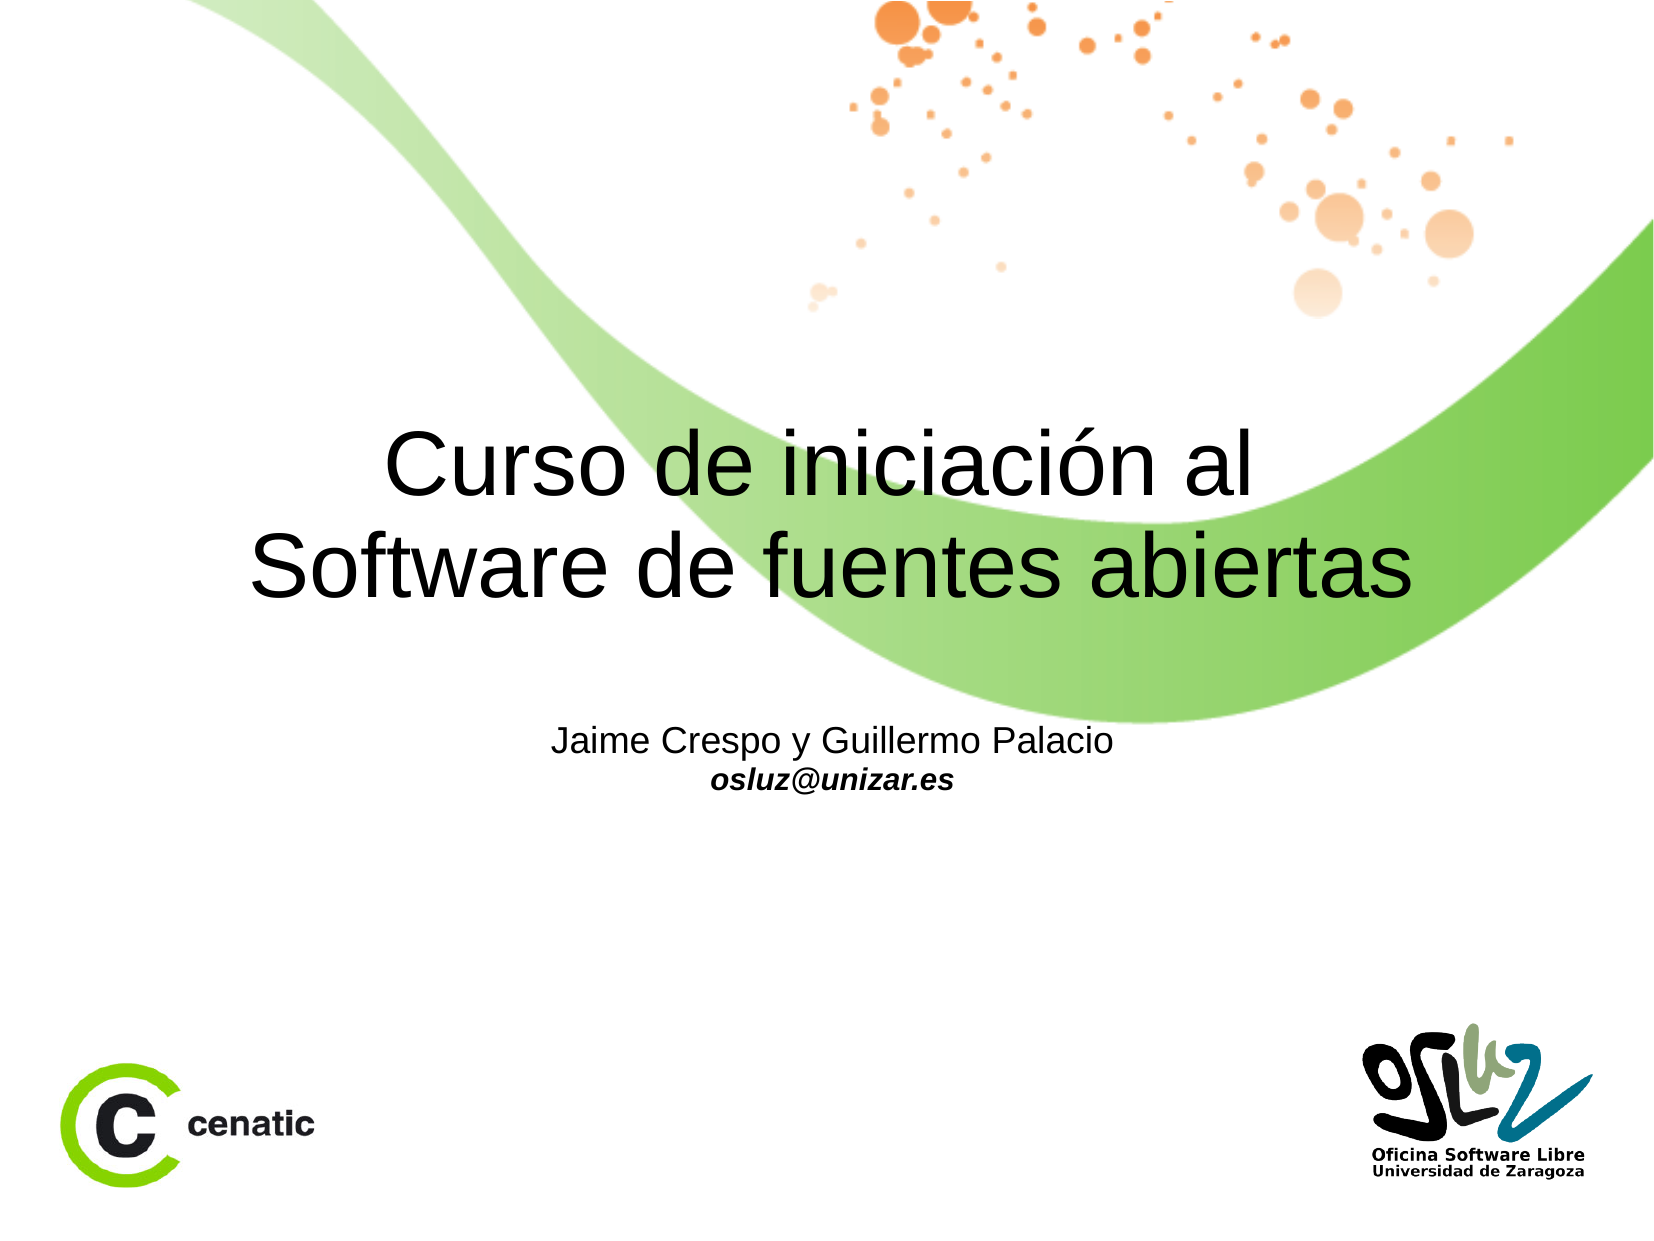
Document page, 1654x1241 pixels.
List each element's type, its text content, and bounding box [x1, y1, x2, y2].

title Curso de iniciación al Software de fuentes abiertas Jaime Crespo y Guillermo Palacio osluz@unizar.es [88, 412, 1577, 797]
picture [59, 1062, 315, 1188]
picture [1358, 1022, 1600, 1182]
picture [184, 0, 1654, 754]
